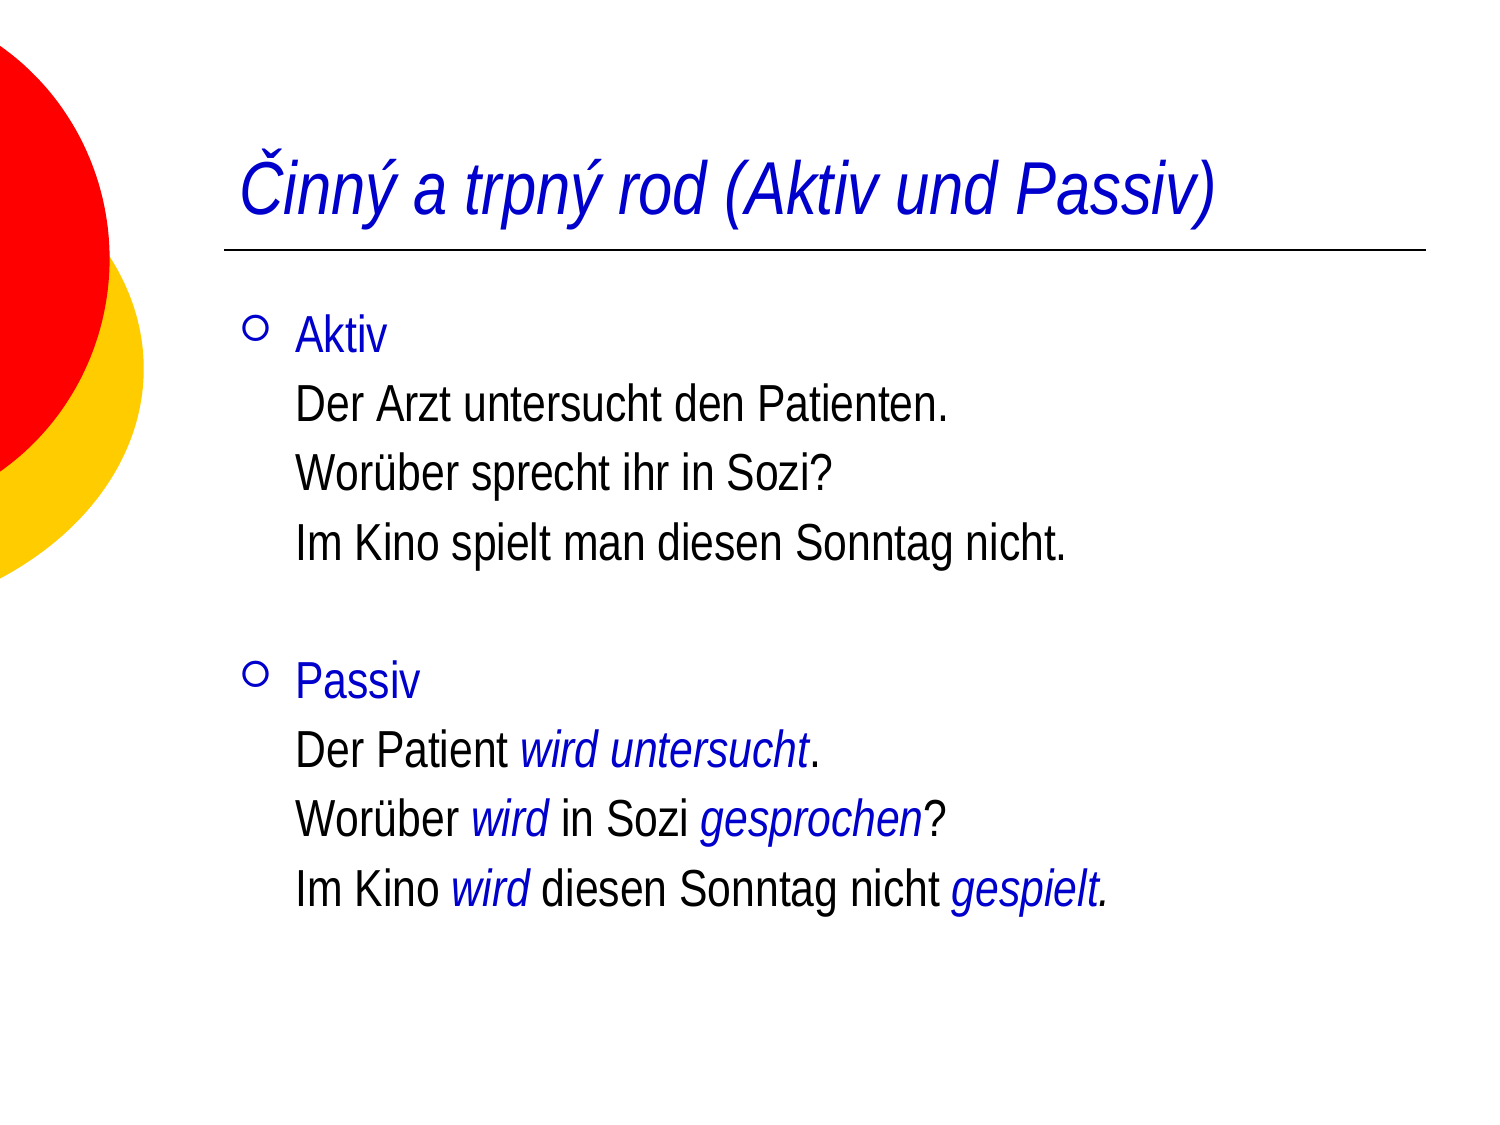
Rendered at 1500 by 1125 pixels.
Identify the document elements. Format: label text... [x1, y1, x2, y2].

title Činný a trpný rod (Aktiv und Passiv) [224, 49, 1425, 237]
list Aktiv Der Arzt untersucht den Patienten. Worüber sprecht ihr in Sozi? Im Kino spielt man diesen Sonntag nicht. Passiv Der Patient wird untersucht. Worüber wird in Sozi gesprochen? Im Kino wird diesen Sonntag nicht gespielt. [224, 299, 1425, 975]
